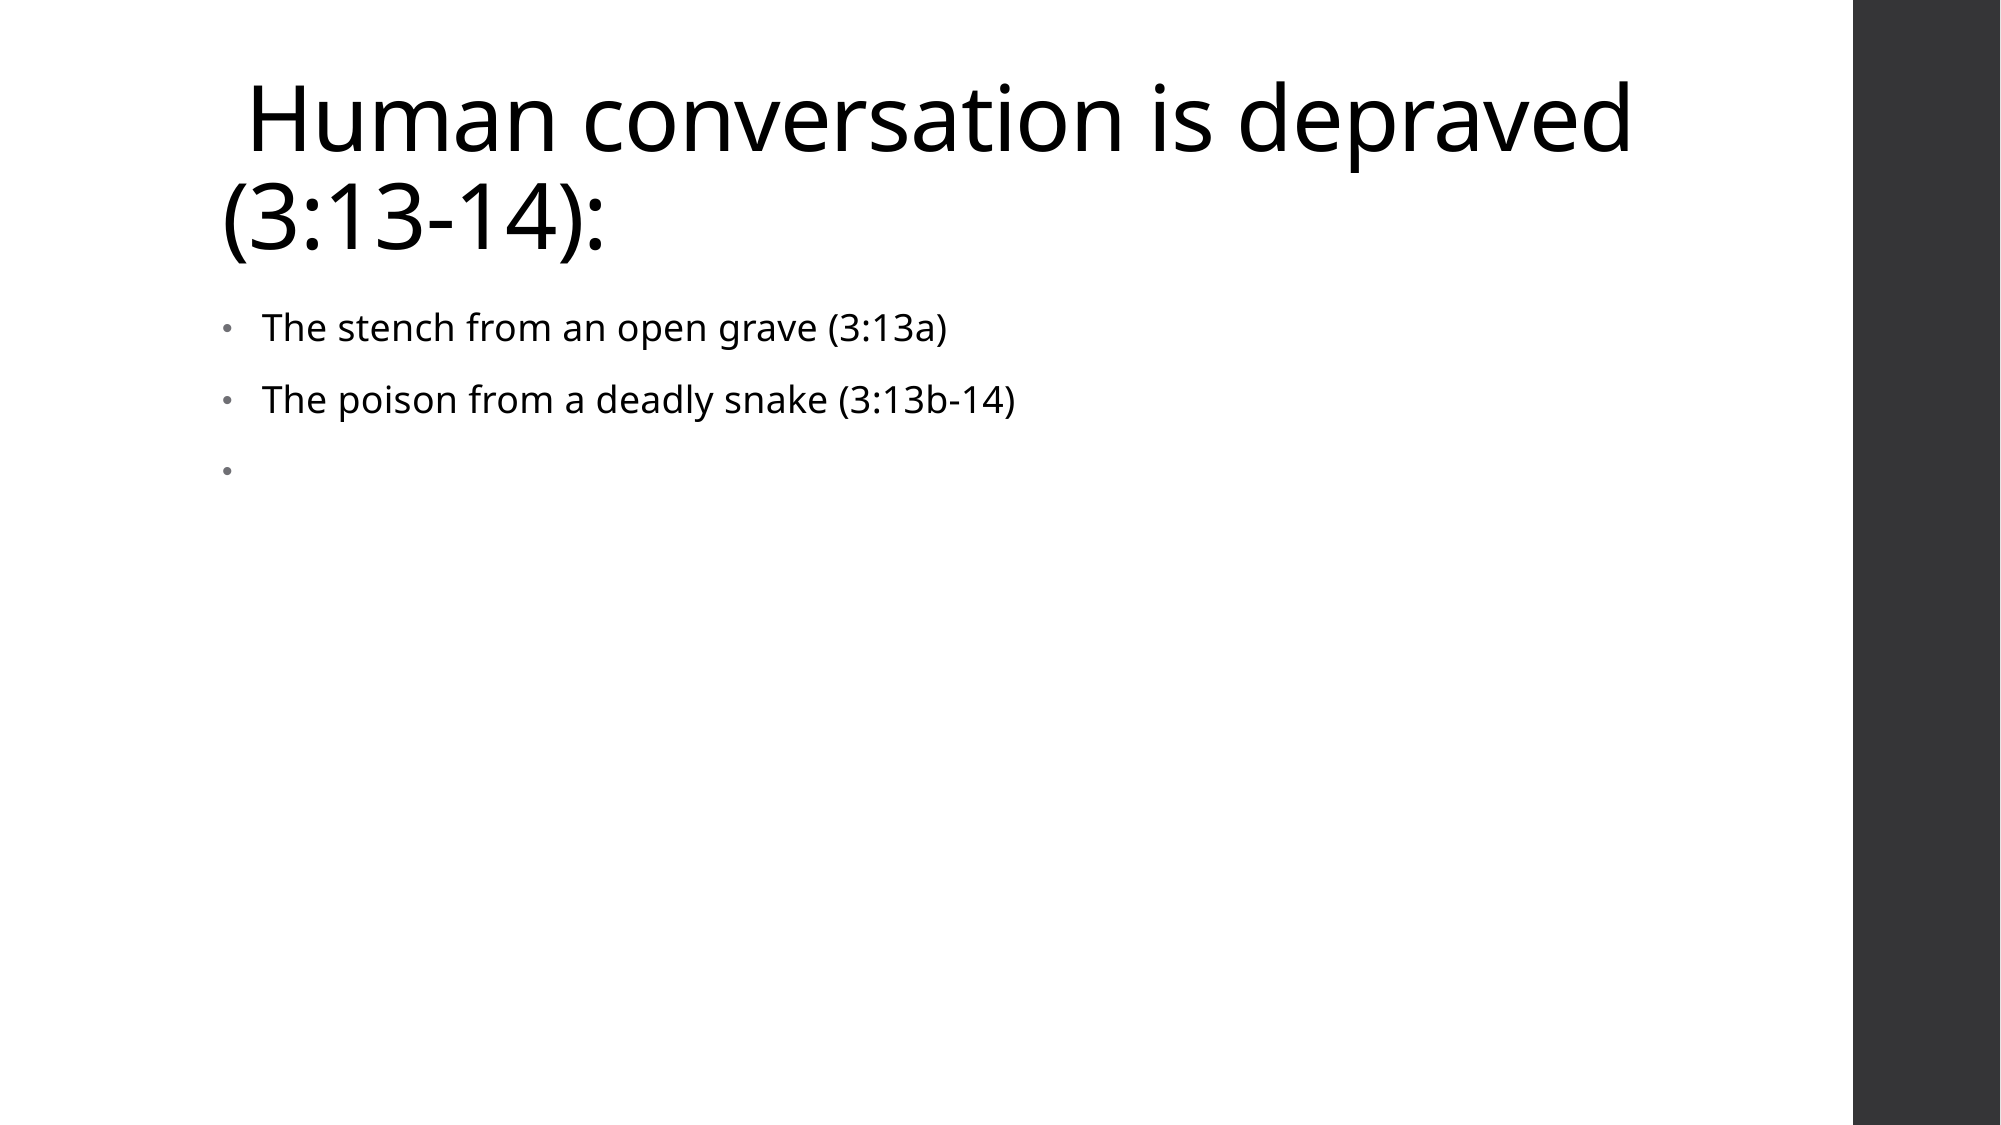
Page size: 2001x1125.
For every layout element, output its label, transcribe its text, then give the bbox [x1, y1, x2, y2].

list The stench from an open grave (3:13a) The poison from a deadly snake (3:13b-14) [206, 299, 1617, 1014]
title Human conversation is depraved (3:13-14): [206, 60, 1797, 278]
